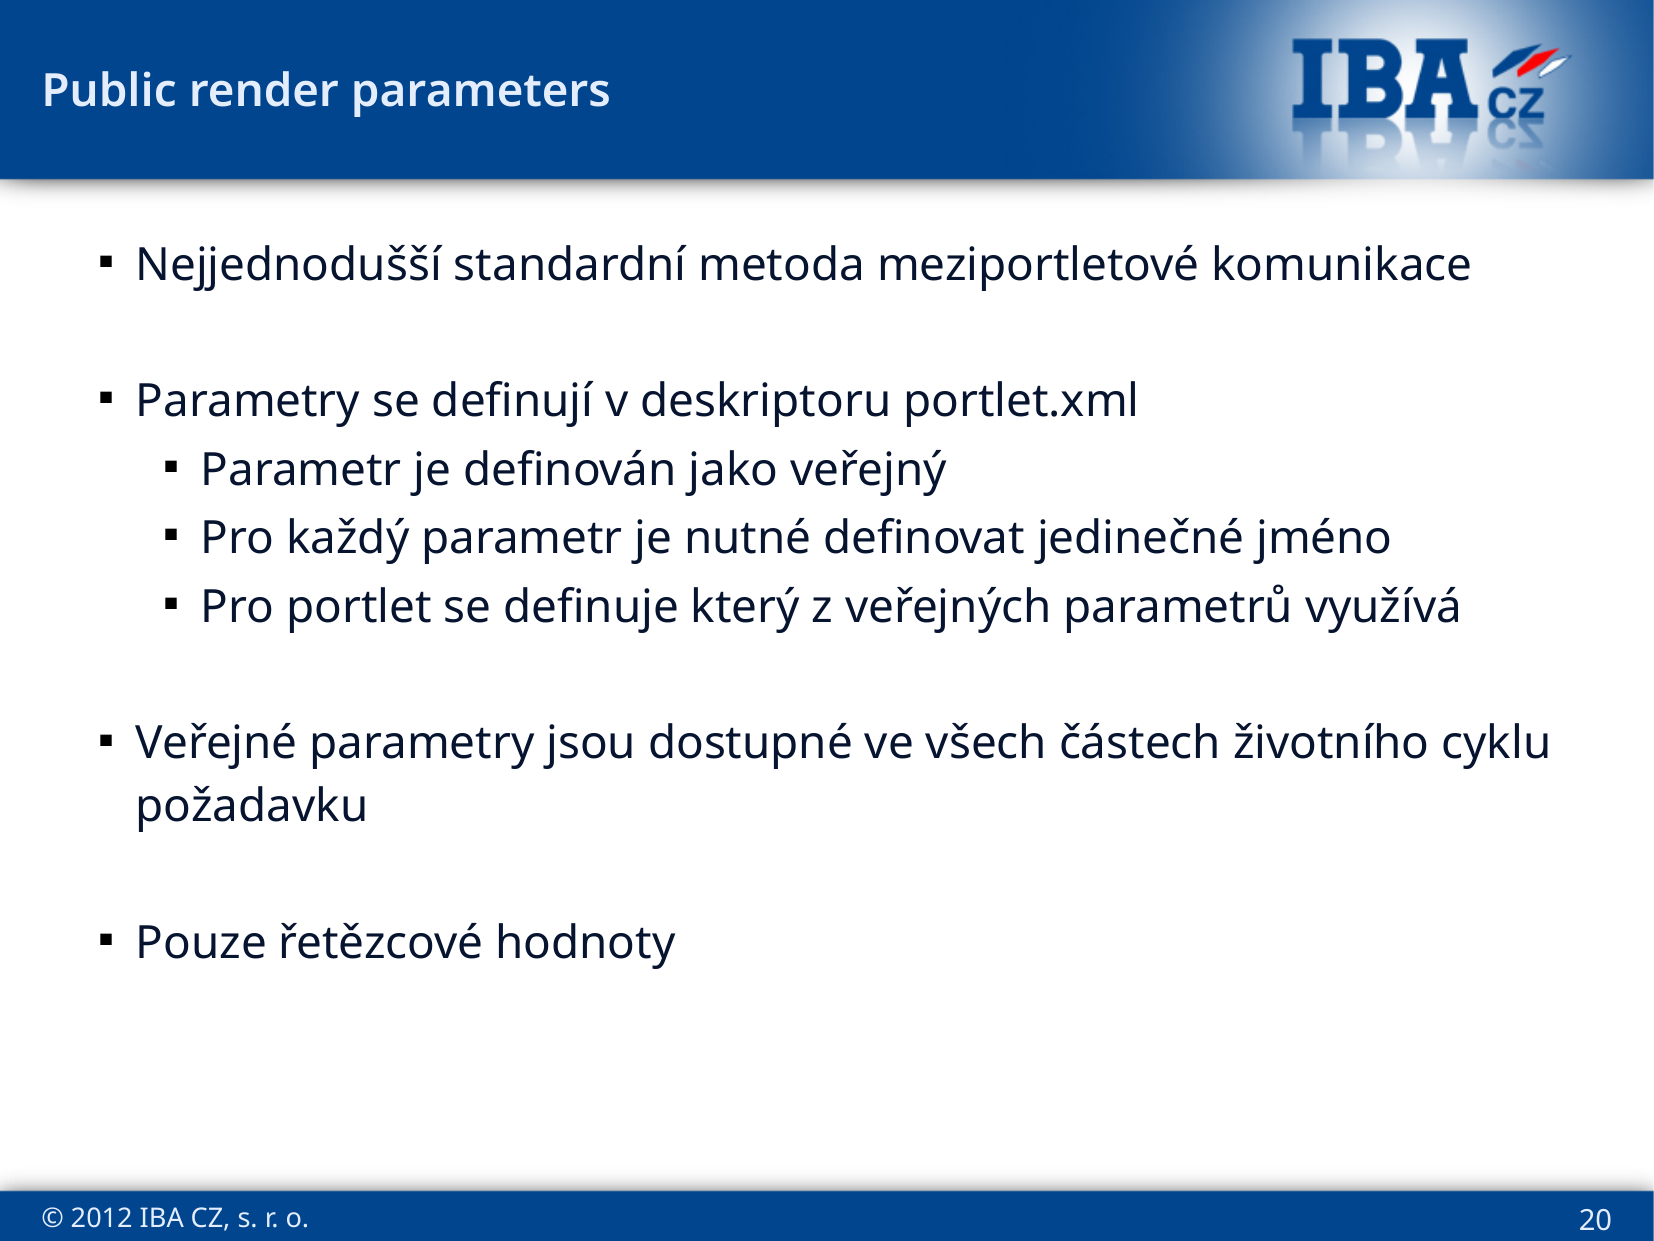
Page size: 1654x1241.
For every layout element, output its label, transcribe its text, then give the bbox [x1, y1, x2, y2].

picture [0, 0, 1654, 1241]
list Nejjednodušší standardní metoda meziportletové komunikace Parametry se definují v deskriptoru portlet.xml Parametr je definován jako veřejný Pro každý parametr je nutné definovat jedinečné jméno Pro portlet se definuje který z veřejných parametrů využívá Veřejné parametry jsou dostupné ve všech částech životního cyklu požadavku Pouze řetězcové hodnoty [82, 231, 1571, 1137]
title Public render parameters [41, 7, 1105, 170]
